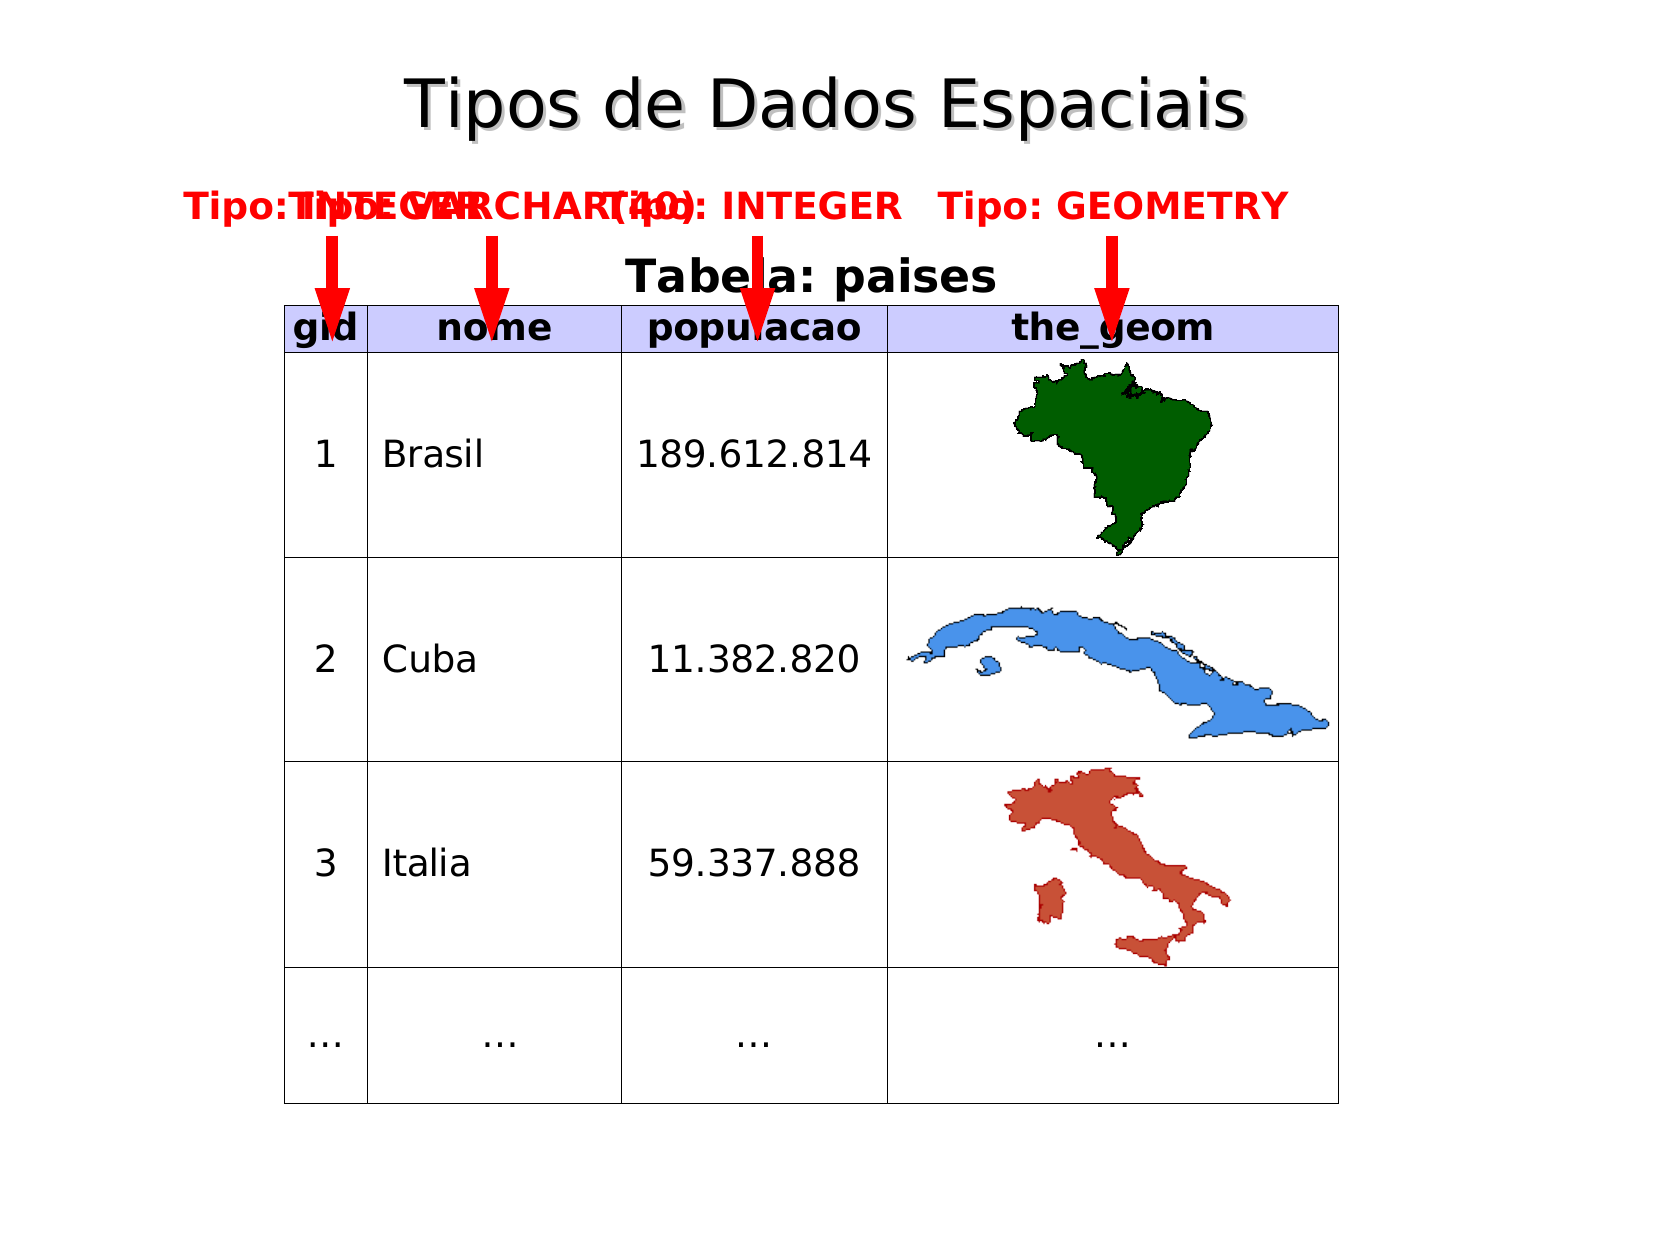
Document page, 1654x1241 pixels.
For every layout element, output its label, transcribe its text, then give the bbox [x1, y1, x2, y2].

text_box Tipo: VARCHAR(40) [230, 177, 561, 236]
text_box Tipo: INTEGER [141, 177, 230, 236]
chart [283, 230, 1363, 1241]
title Tipos de Dados Espaciais [59, 25, 1595, 184]
picture [998, 763, 1238, 975]
picture [897, 592, 1347, 751]
text_box Tipo: INTEGER [561, 177, 921, 236]
picture [1012, 356, 1217, 562]
text_box Tipo: GEOMETRY [921, 177, 1306, 236]
